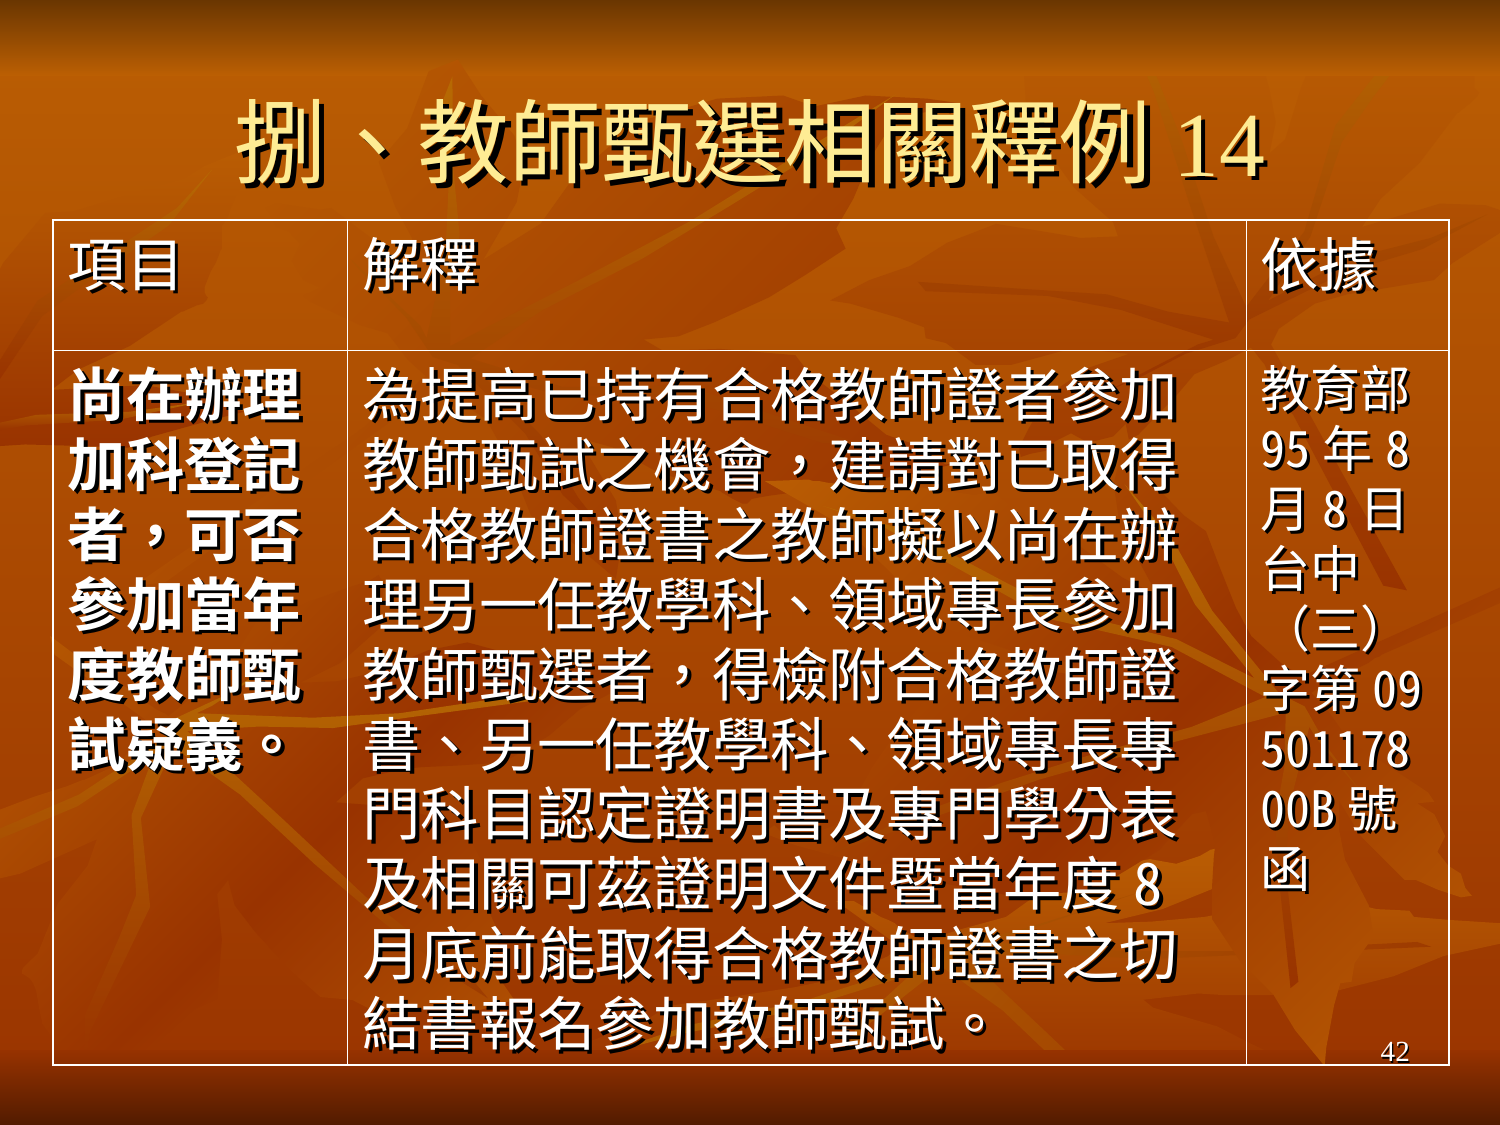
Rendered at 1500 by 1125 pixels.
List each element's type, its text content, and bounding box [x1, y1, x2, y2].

table_header 解釋 [348, 221, 1246, 350]
title 捌、教師甄選相關釋例14 [75, 45, 1426, 219]
table_header 依據 [1247, 221, 1448, 350]
table_cell 尚在辦理加科登記者，可否參加當年度教師甄試疑義。 [54, 351, 347, 1064]
table_cell 為提高已持有合格教師證者參加教師甄試之機會，建請對已取得合格教師證書之教師擬以尚在辦理另一任教學科、領域專長參加教師甄選者，得檢附合格教師證書、另一任教學科、領域專長專門科目認定證明書及專門學分表及相關可茲證明文件暨當年度8月底前能取得合格教師證書之切結書報名參加教師甄試。 [348, 351, 1246, 1064]
table_cell 教育部95年8月8日台中（三）字第0950117800B號函 [1247, 351, 1448, 1064]
table_header 項目 [54, 221, 347, 350]
